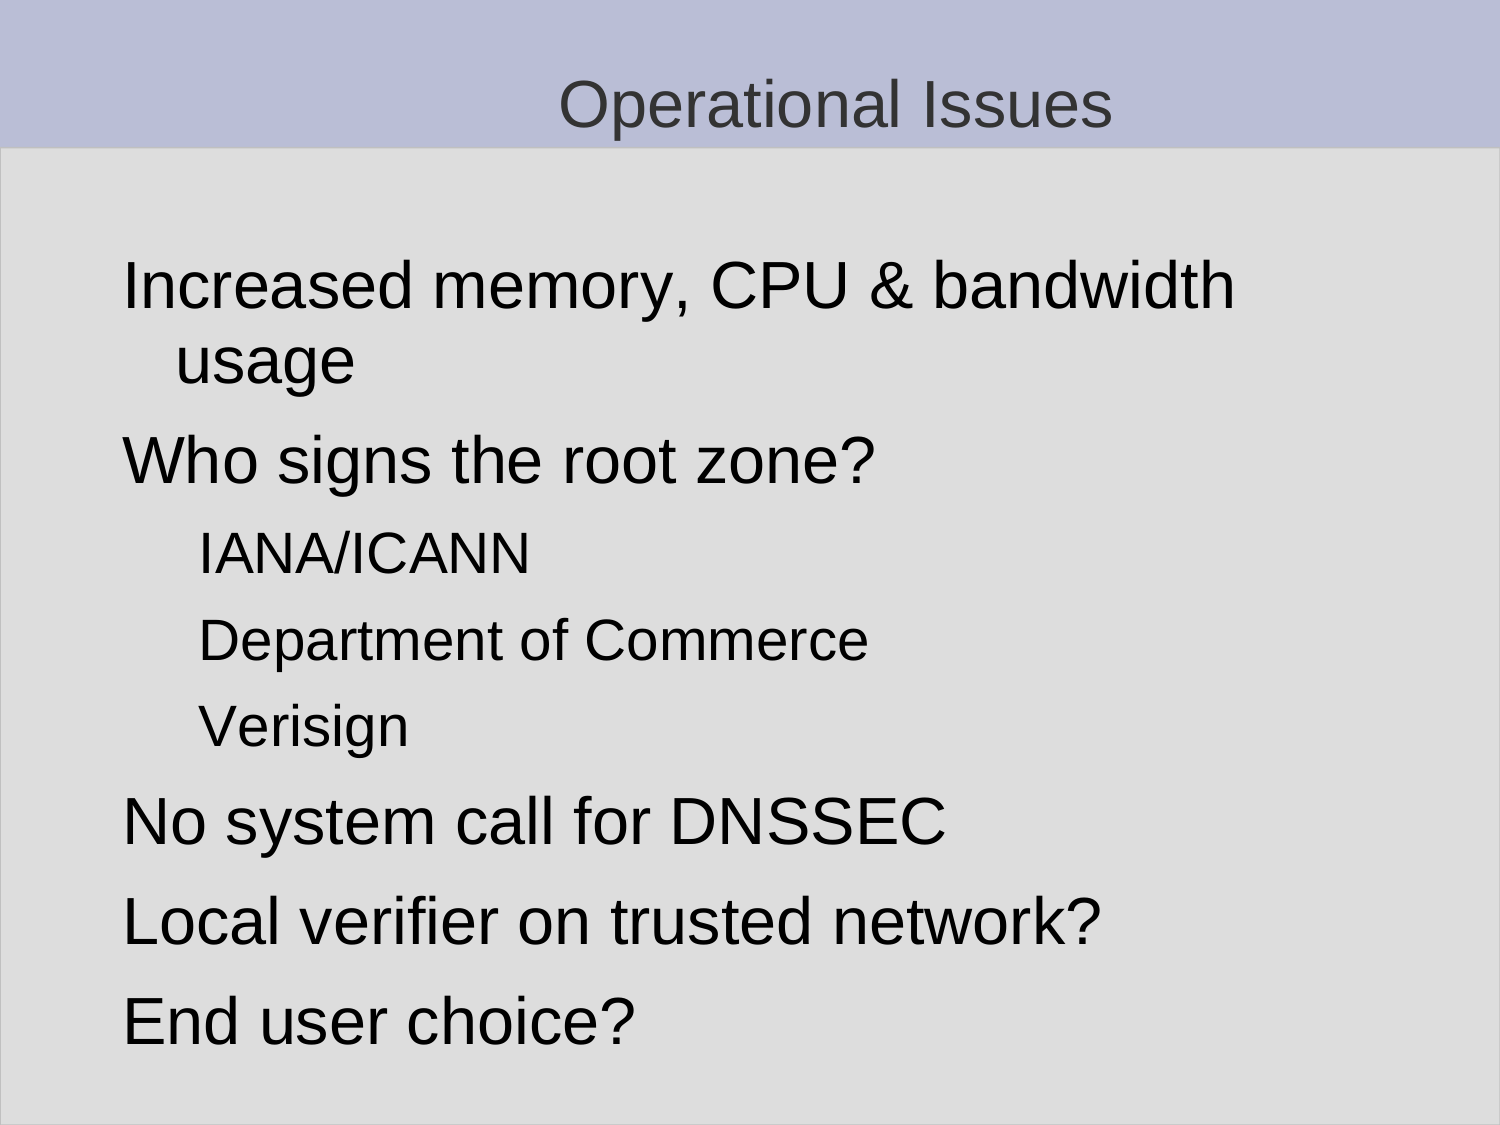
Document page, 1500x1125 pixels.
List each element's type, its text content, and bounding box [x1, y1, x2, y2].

list Increased memory, CPU & bandwidth usage Who signs the root zone? IANA/ICANN Department of Commerce Verisign No system call for DNSSEC Local verifier on trusted network? End user choice? [89, 240, 1380, 1113]
title Operational Issues [196, 52, 1477, 157]
